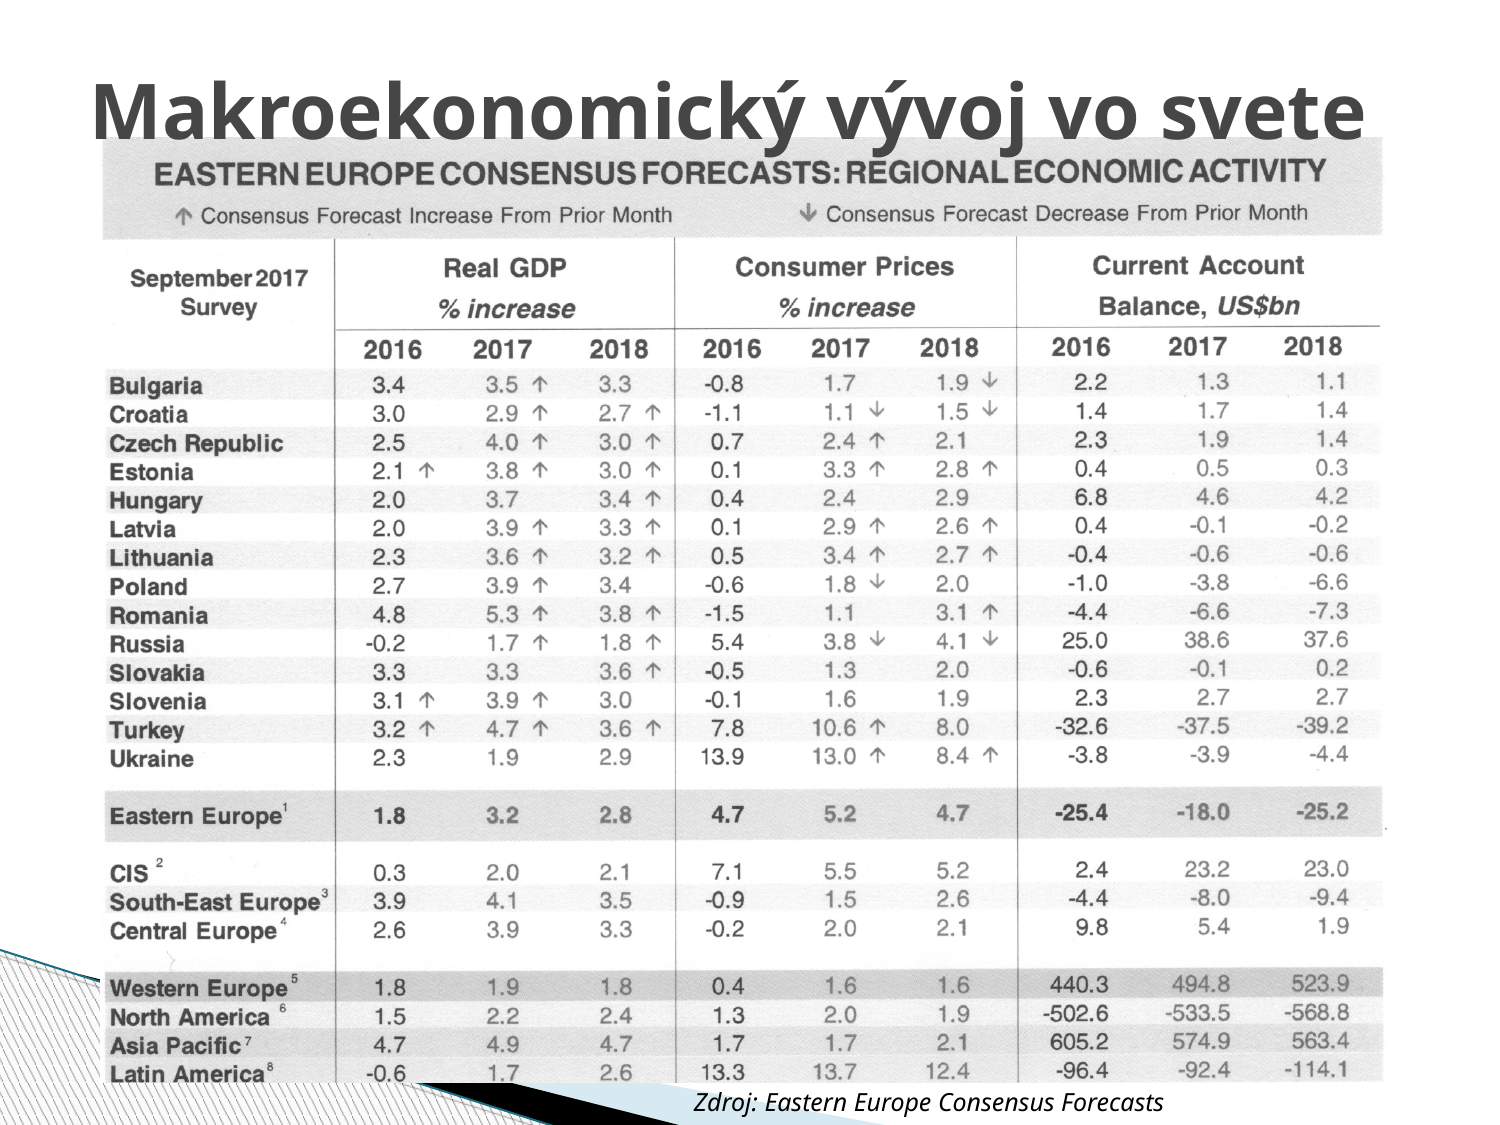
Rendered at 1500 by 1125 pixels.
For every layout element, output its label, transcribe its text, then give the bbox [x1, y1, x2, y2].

picture [0, 173, 1388, 1125]
text_box Zdroj: Eastern Europe Consensus Forecasts [679, 1079, 1471, 1125]
title Makroekonomický vývoj vo svete [75, 45, 1425, 173]
